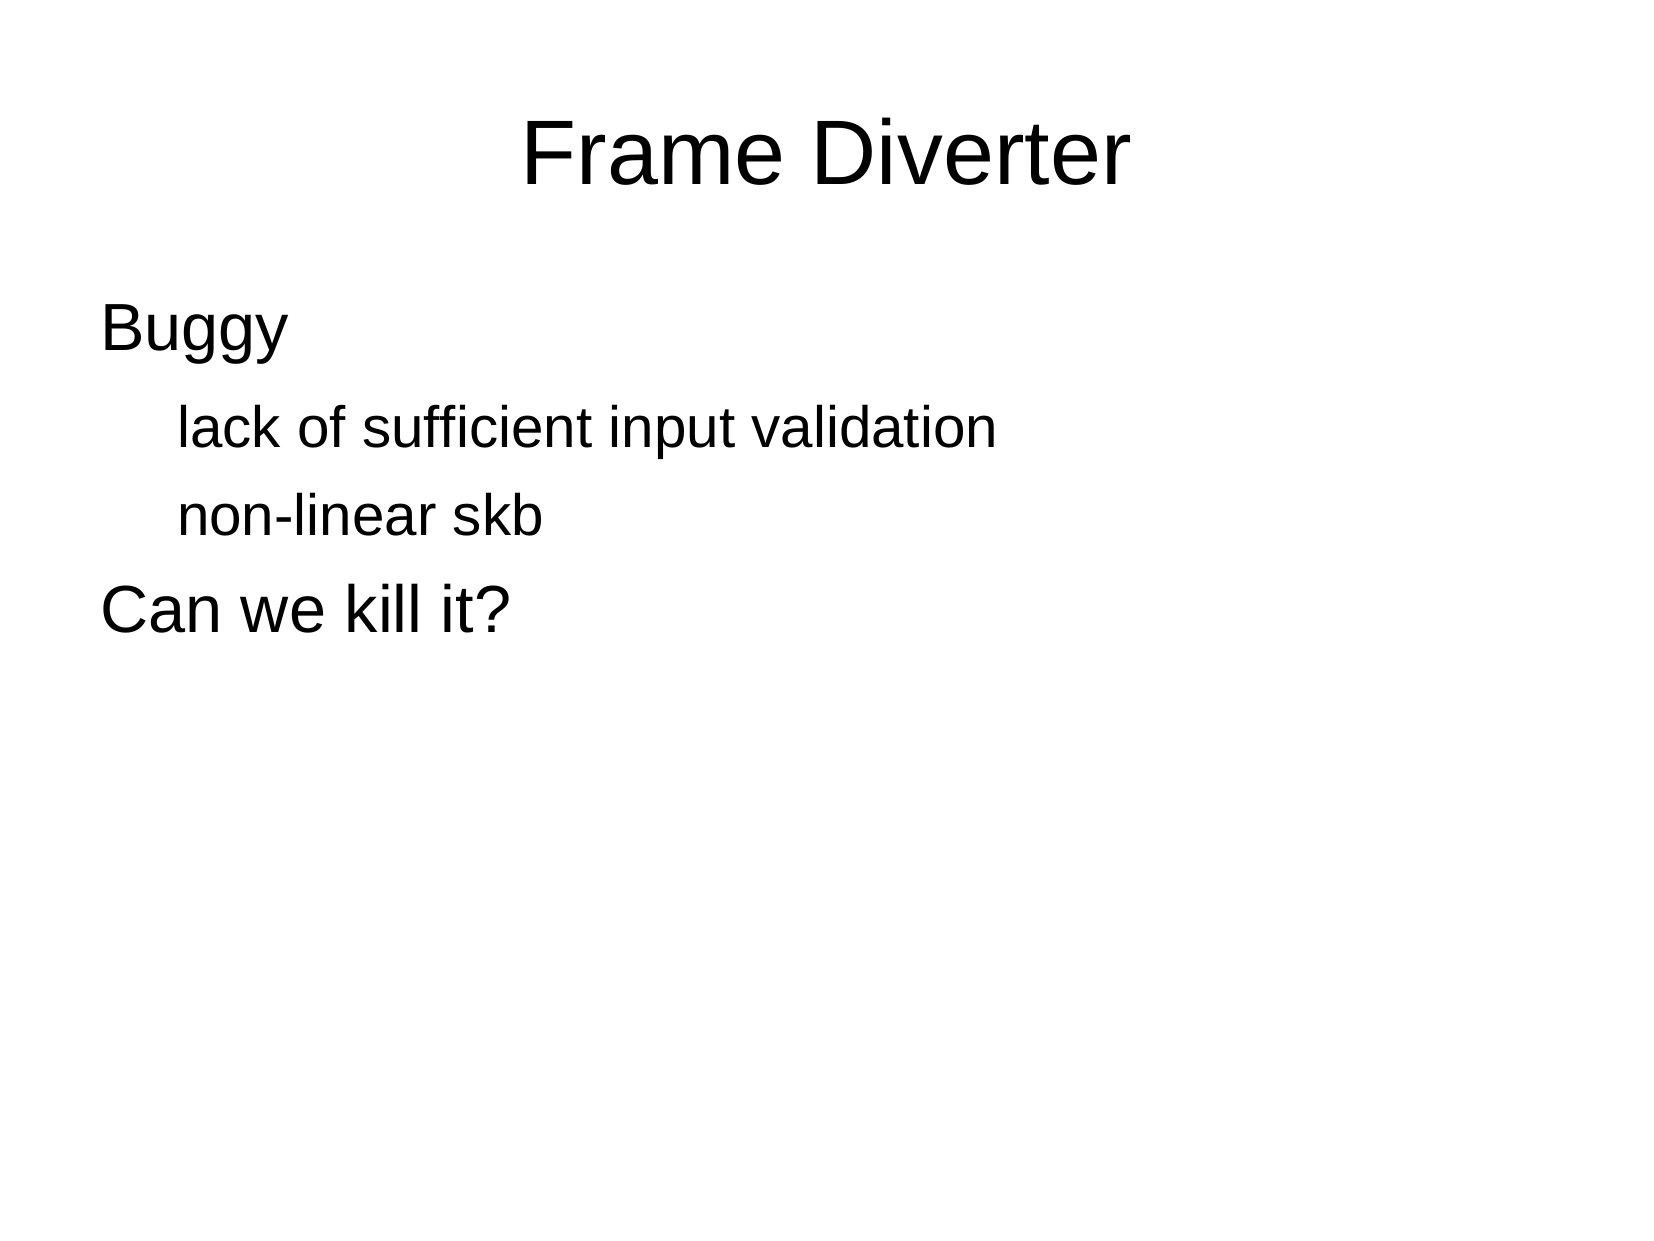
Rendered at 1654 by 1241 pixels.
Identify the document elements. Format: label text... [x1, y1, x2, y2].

list Buggy lack of sufficient input validation non-linear skb Can we kill it? [82, 290, 1571, 1094]
title Frame Diverter [82, 56, 1571, 250]
